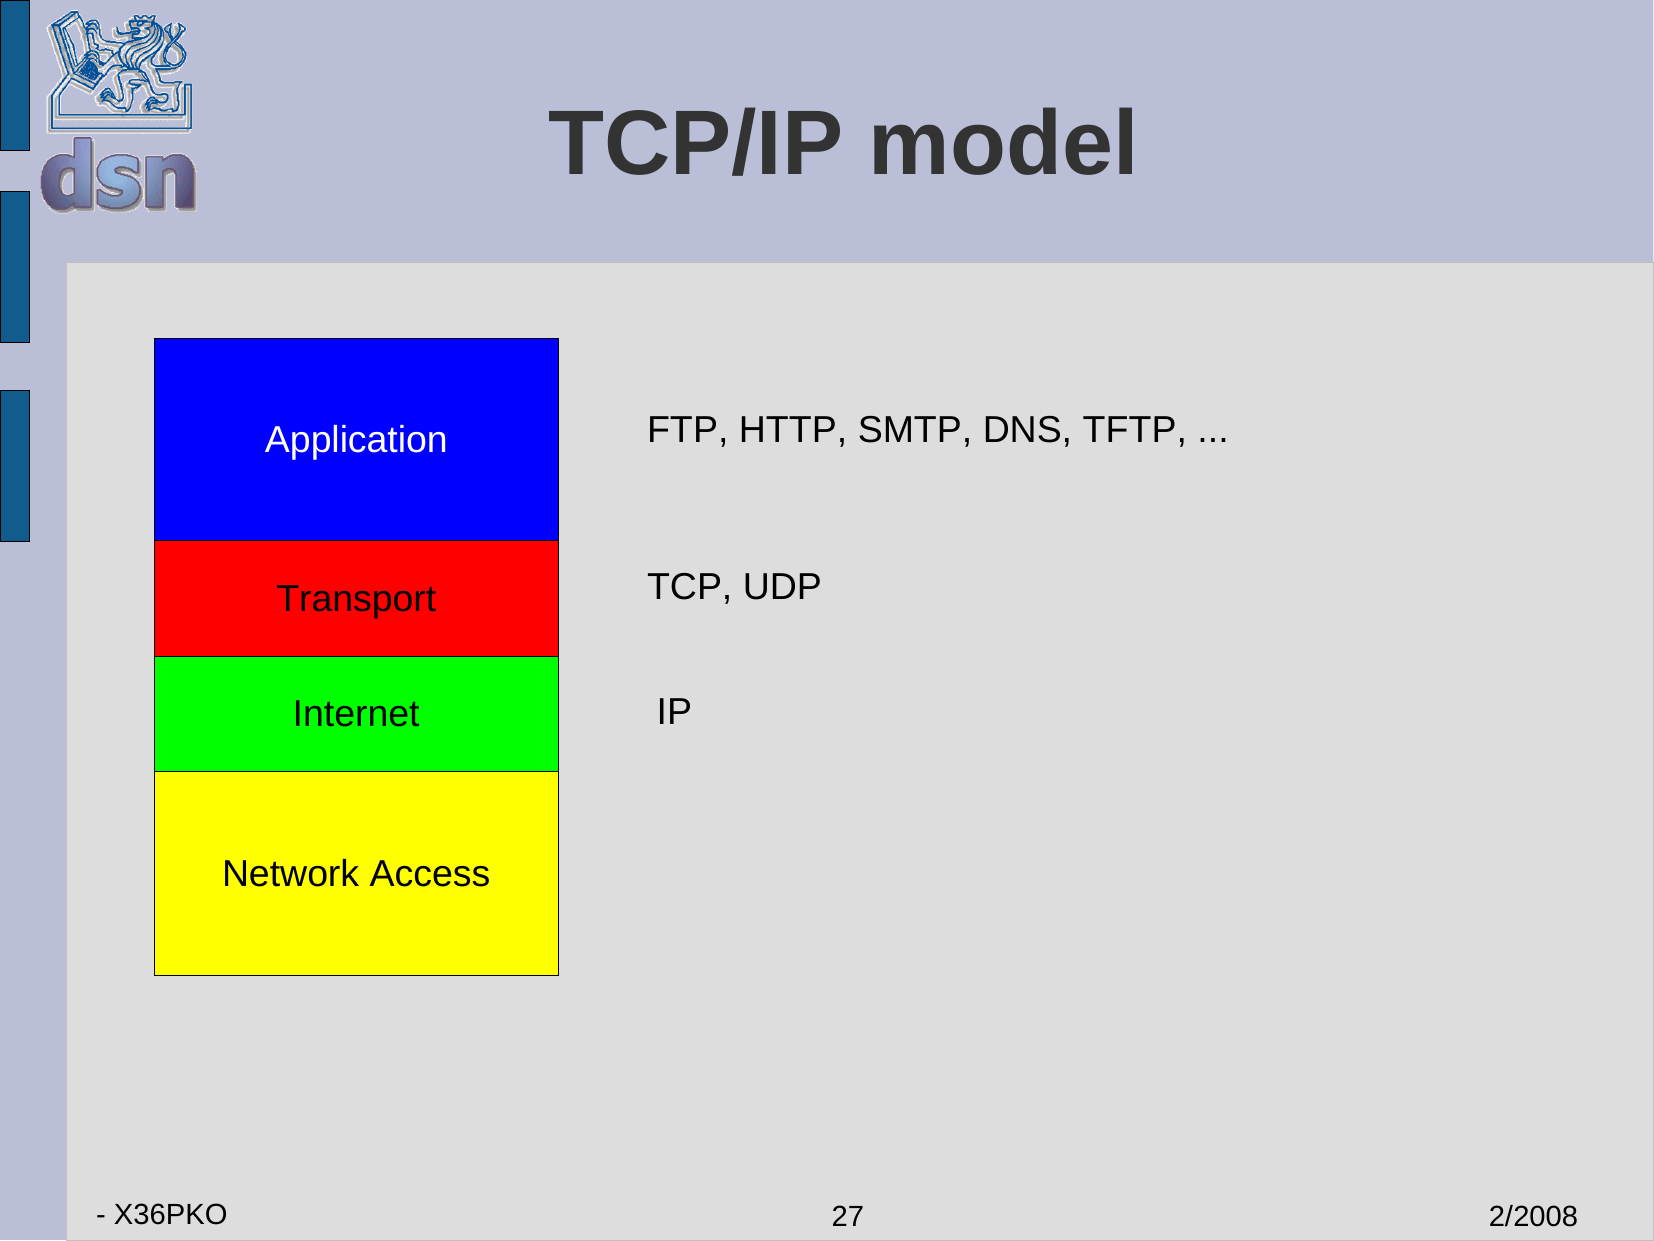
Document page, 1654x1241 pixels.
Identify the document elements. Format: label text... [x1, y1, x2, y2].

text_box FTP, HTTP, SMTP, DNS, TFTP, ... [632, 401, 1247, 459]
text_box Network Access [154, 771, 559, 976]
text_box Transport [154, 540, 559, 656]
text_box TCP, UDP [632, 557, 838, 615]
picture [10, 10, 223, 230]
text_box Application [154, 338, 559, 540]
title TCP/IP model [210, 46, 1478, 239]
text_box IP [641, 682, 708, 740]
text_box Internet [154, 656, 559, 771]
